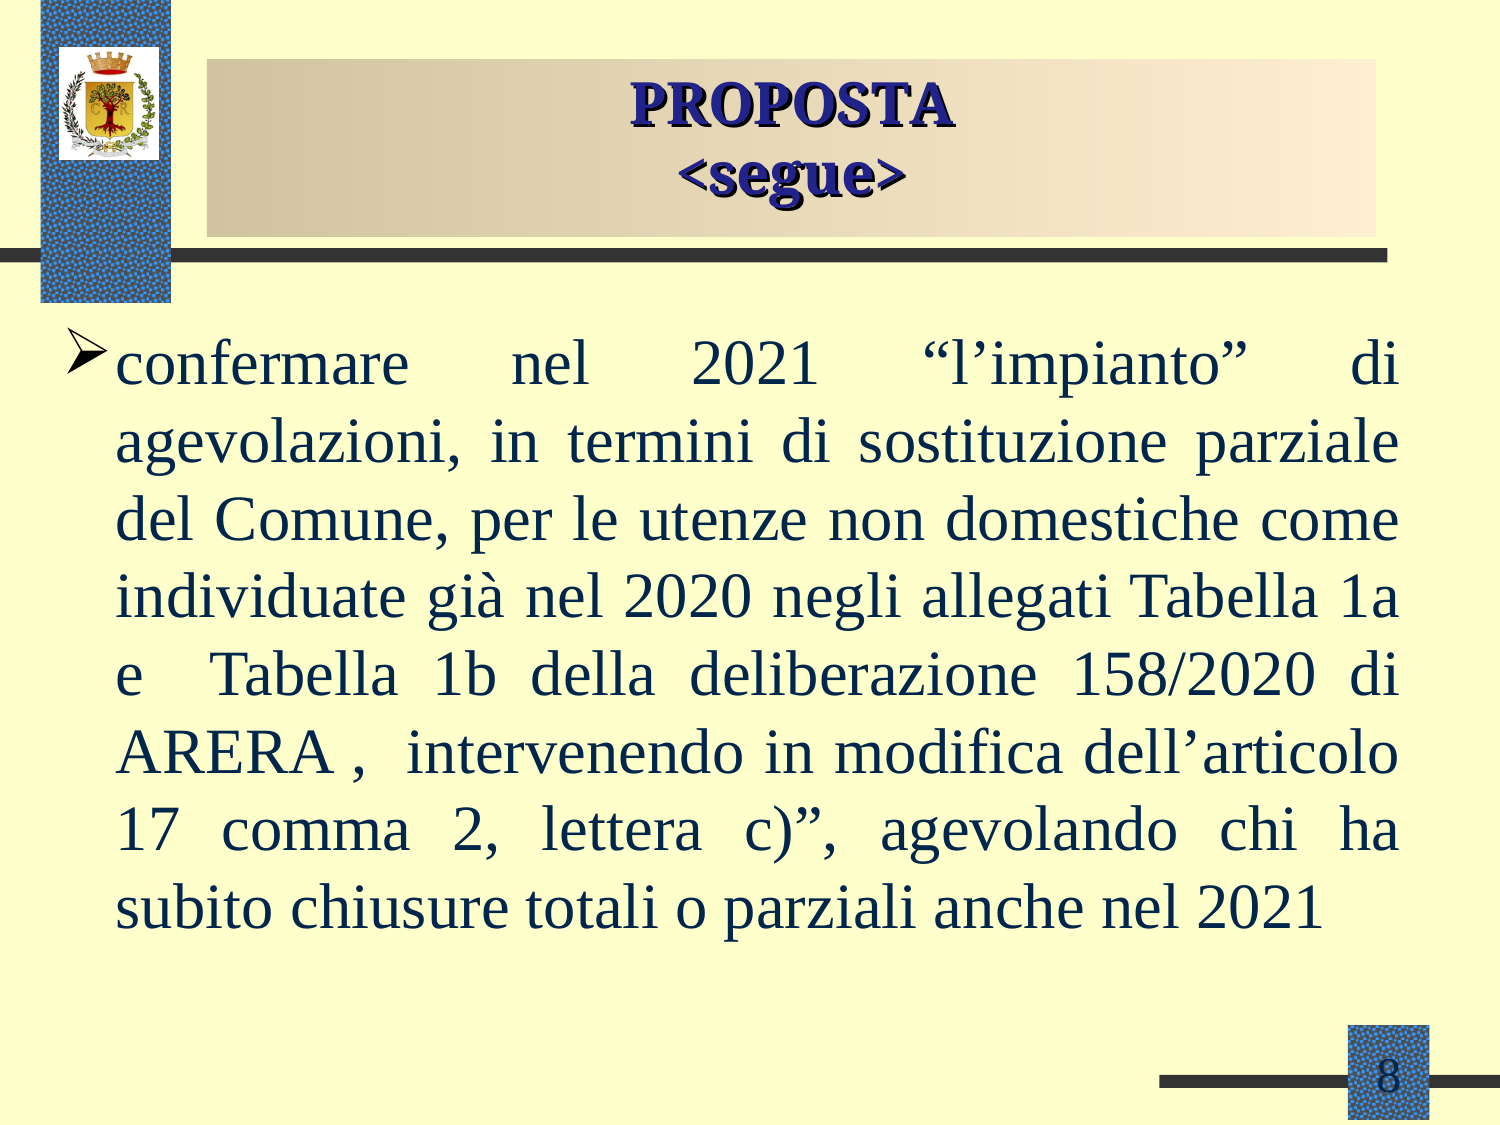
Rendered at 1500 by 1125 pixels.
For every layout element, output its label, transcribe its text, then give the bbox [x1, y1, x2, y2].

text_box <numero> [1347, 1025, 1430, 1120]
list confermare nel 2021 “l’impianto” di agevolazioni, in termini di sostituzione parziale del Comune, per le utenze non domestiche come individuate già nel 2020 negli allegati Tabella 1a e Tabella 1b della deliberazione 158/2020 di ARERA , intervenendo in modifica dell’articolo 17 comma 2, lettera c)”, agevolando chi ha subito chiusure totali o parziali anche nel 2021 [47, 312, 1418, 1016]
picture [40, 0, 171, 303]
text_box PROPOSTA <segue> [206, 59, 1377, 237]
